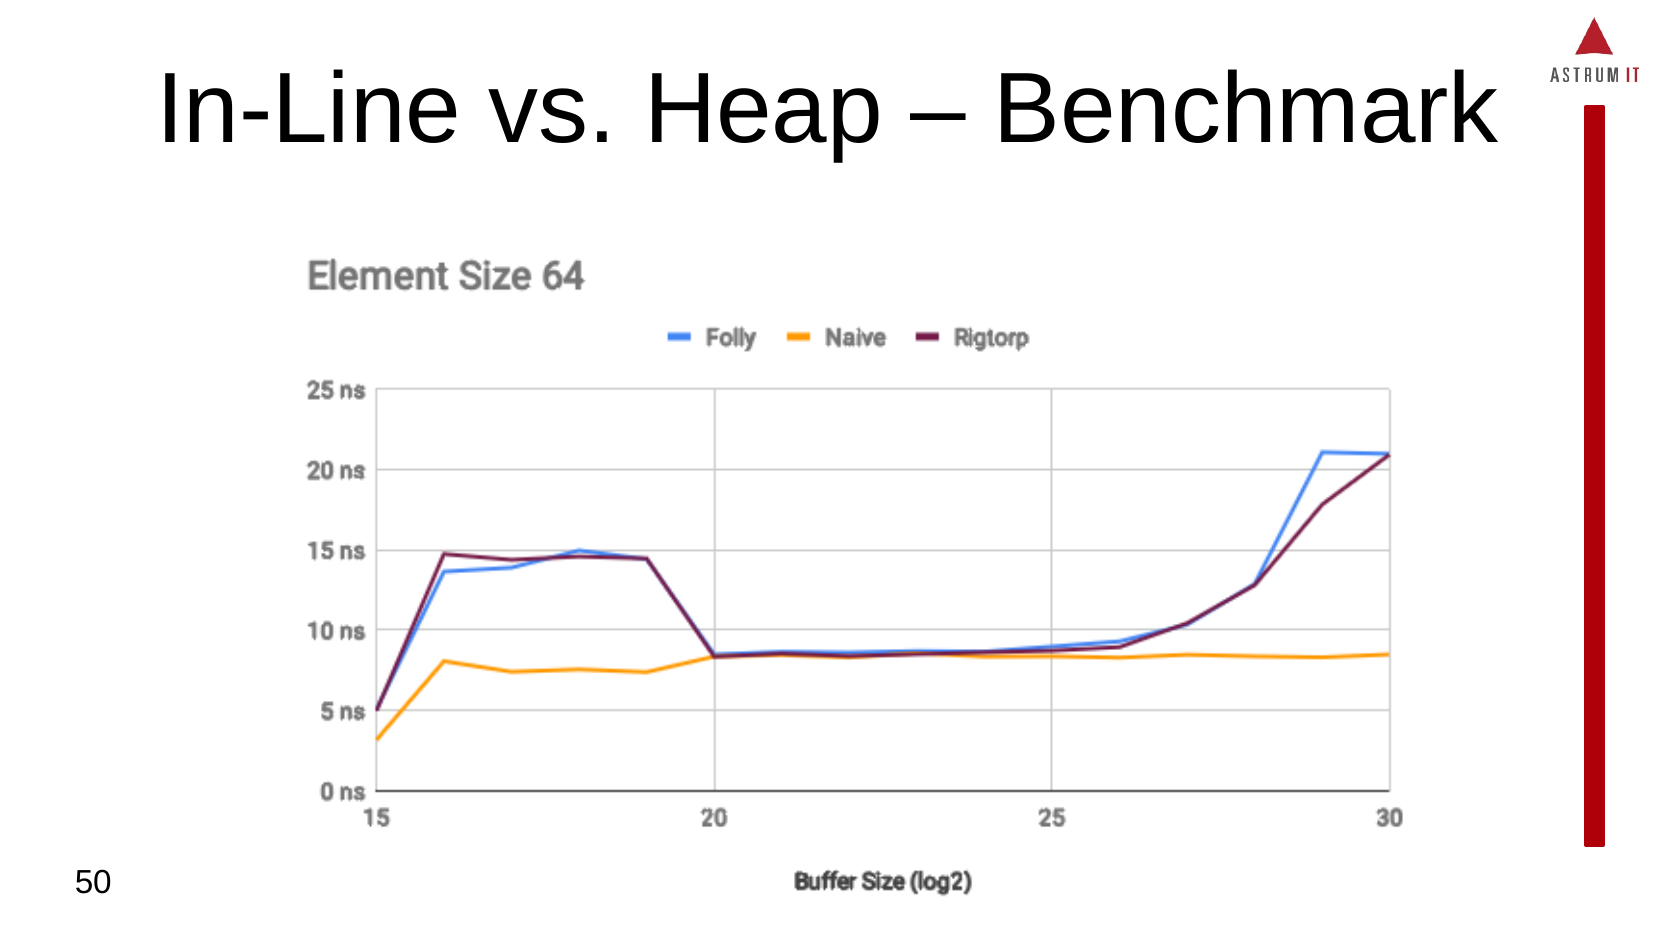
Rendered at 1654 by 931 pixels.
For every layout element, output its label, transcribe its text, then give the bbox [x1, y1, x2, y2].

title In-Line vs. Heap – Benchmark [114, 30, 1541, 186]
picture [270, 215, 1426, 931]
picture [1550, 17, 1639, 82]
